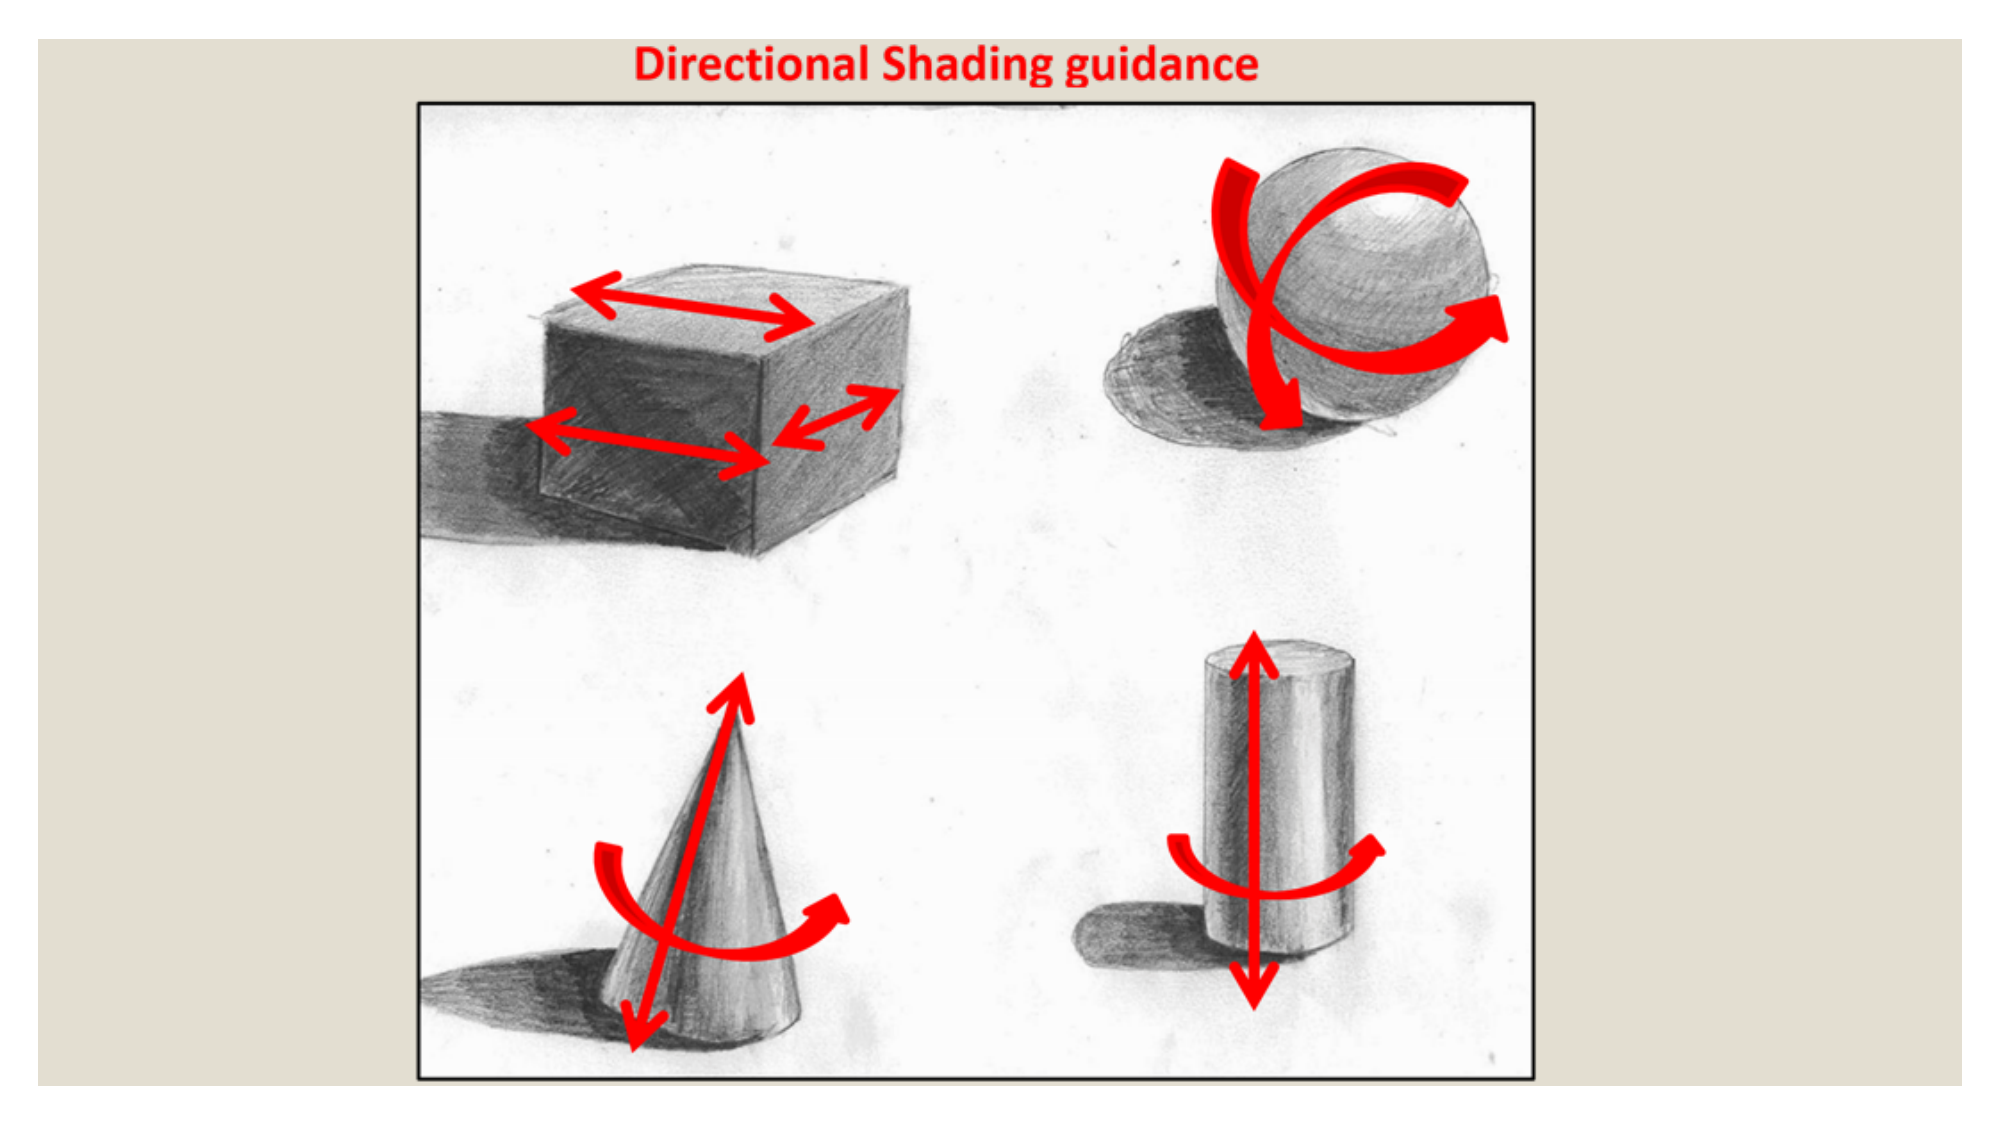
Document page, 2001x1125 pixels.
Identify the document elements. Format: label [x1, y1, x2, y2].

picture [400, 24, 1537, 1084]
